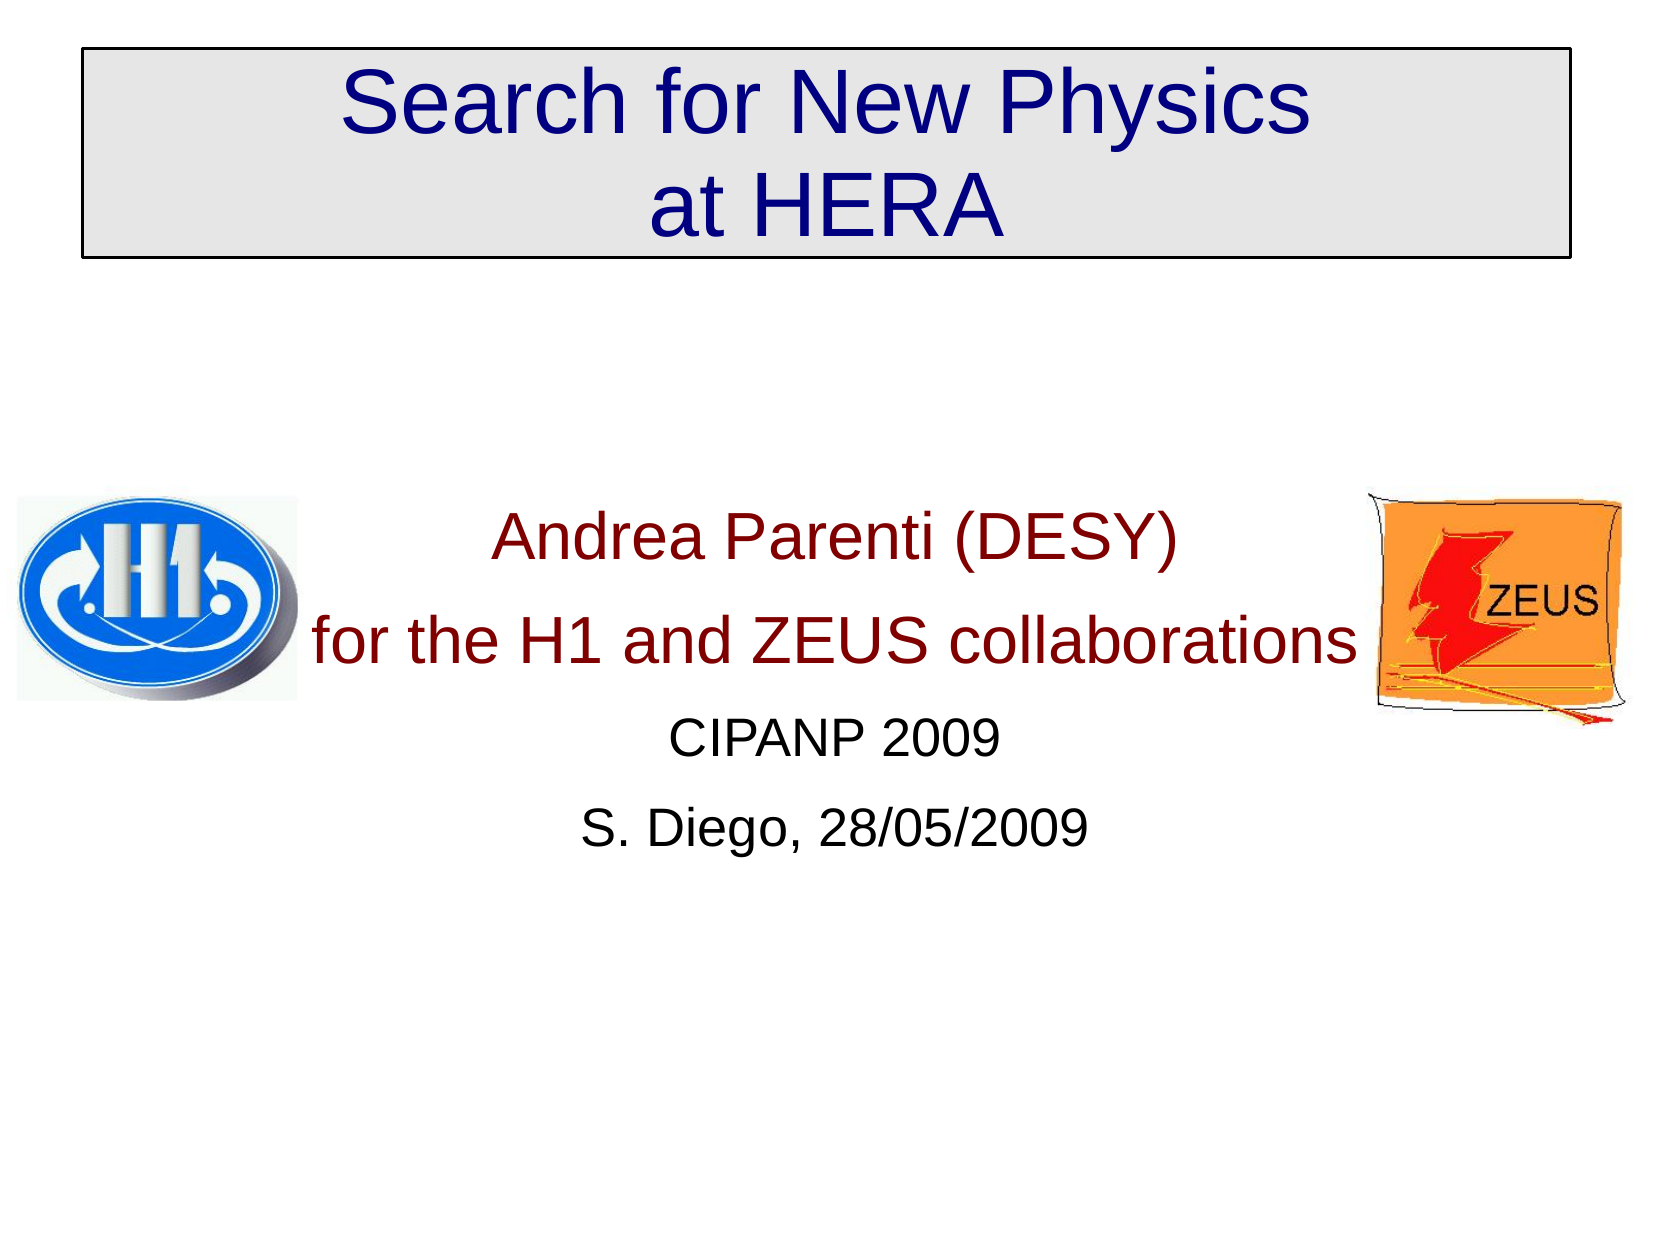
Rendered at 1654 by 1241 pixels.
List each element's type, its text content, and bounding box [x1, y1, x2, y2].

picture [1571, 486, 1648, 729]
list Andrea Parenti (DESY) for the H1 and ZEUS collaborations CIPANP 2009 S. Diego, 28/05/2009 [82, 290, 1571, 1094]
title Search for New Physics at HERA [82, 48, 1571, 258]
picture [7, 486, 82, 711]
